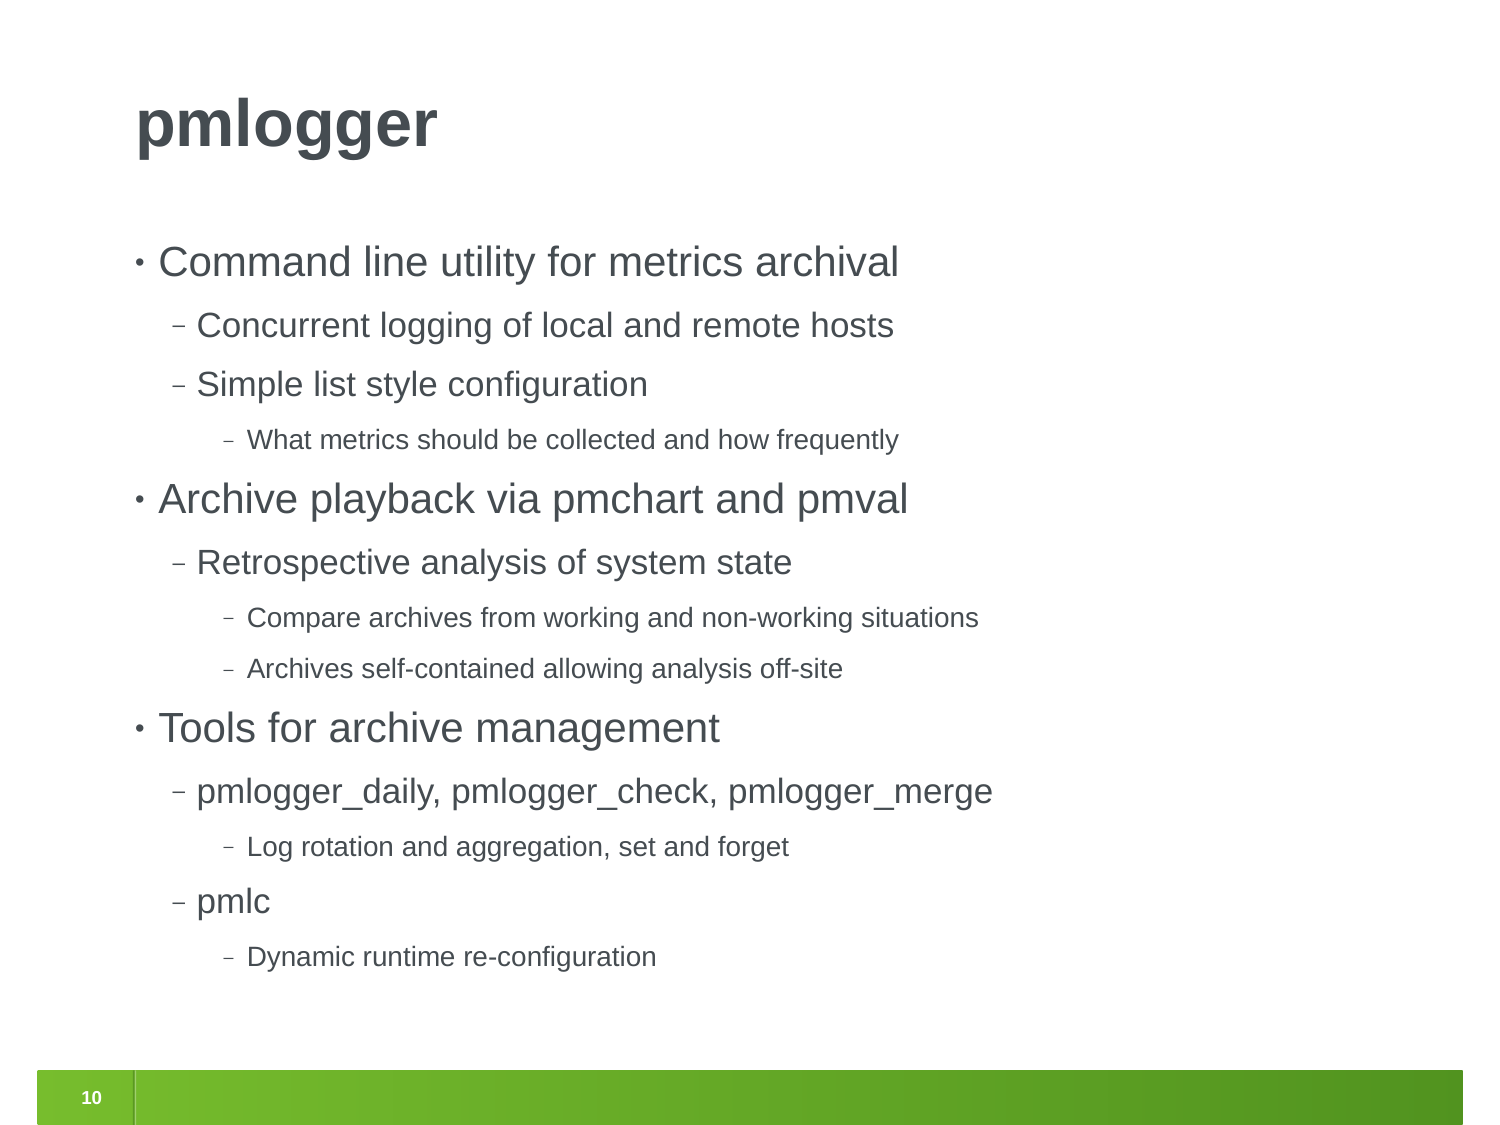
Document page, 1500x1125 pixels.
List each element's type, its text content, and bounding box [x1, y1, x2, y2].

list Command line utility for metrics archival Concurrent logging of local and remote hosts Simple list style configuration What metrics should be collected and how frequently Archive playback via pmchart and pmval Retrospective analysis of system state Compare archives from working and non-working situations Archives self-contained allowing analysis off-site Tools for archive management pmlogger_daily, pmlogger_check, pmlogger_merge Log rotation and aggregation, set and forget pmlc Dynamic runtime re-configuration [135, 238, 1372, 982]
title pmlogger [135, 41, 1372, 204]
